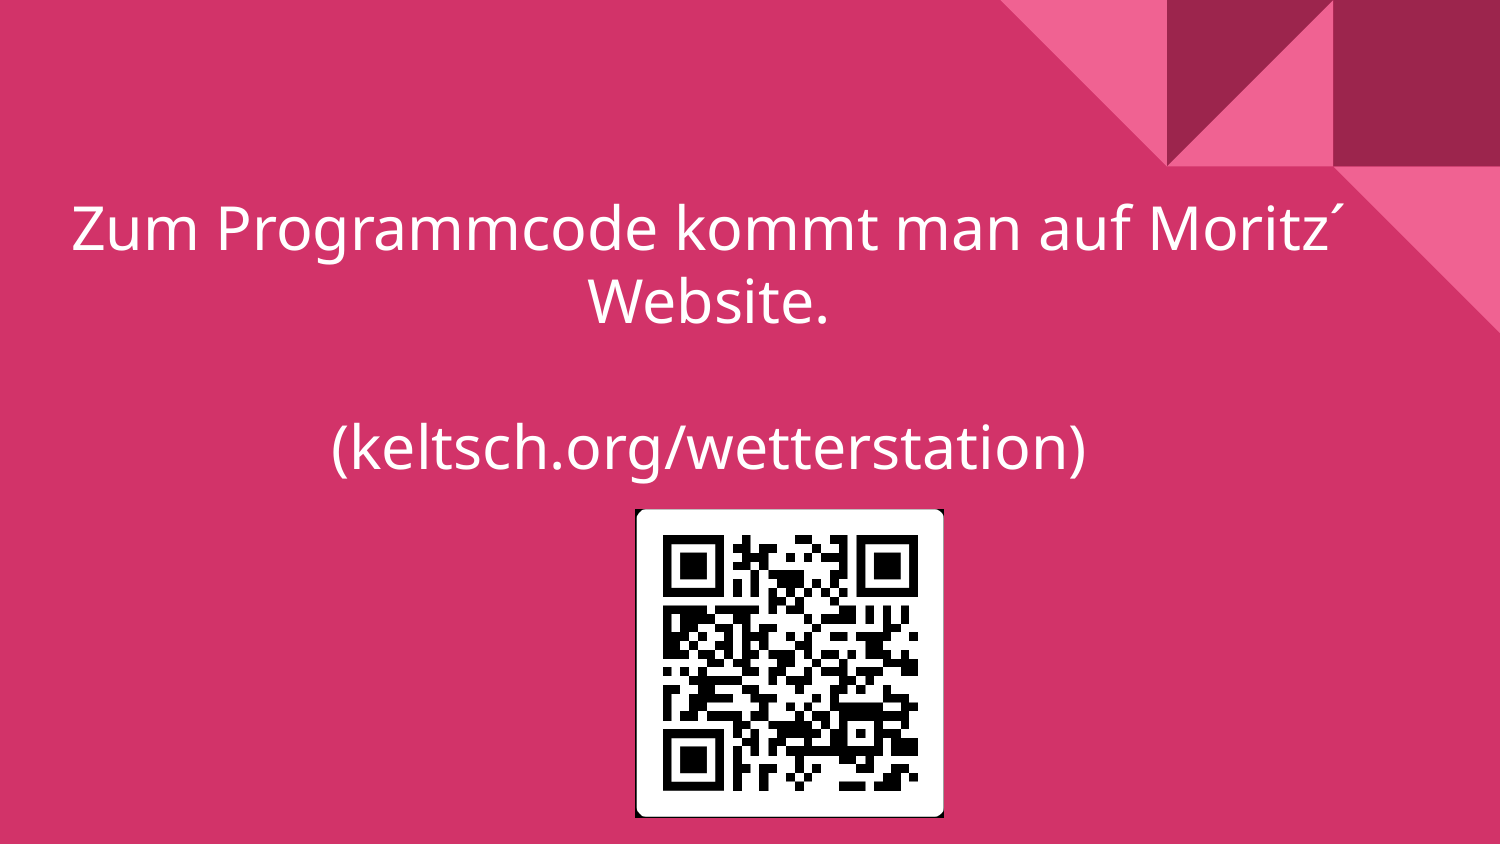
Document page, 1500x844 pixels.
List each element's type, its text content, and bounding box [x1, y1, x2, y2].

title Zum Programmcode kommt man auf Moritz´ Website. (keltsch.org/wetterstation) [29, 0, 1389, 671]
picture [635, 509, 944, 819]
